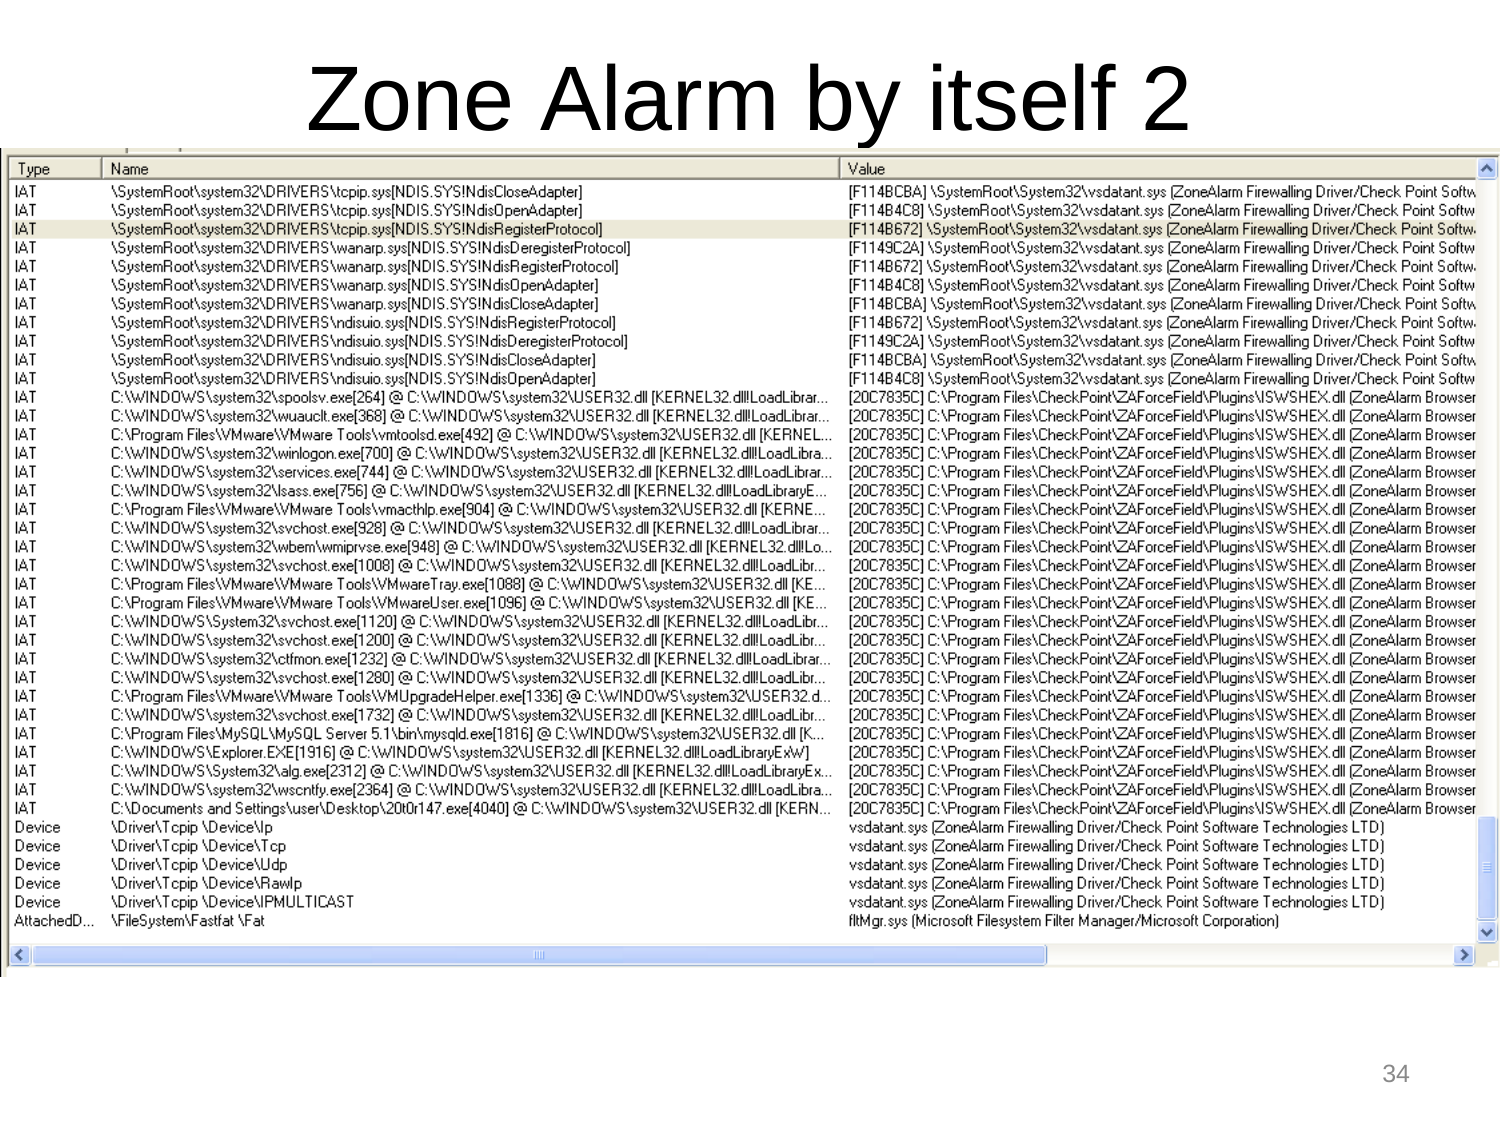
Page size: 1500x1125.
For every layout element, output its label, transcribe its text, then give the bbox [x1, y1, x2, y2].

text_box <number> [1074, 1042, 1426, 1103]
title Zone Alarm by itself 2 [0, 0, 1500, 148]
picture [0, 148, 1500, 977]
